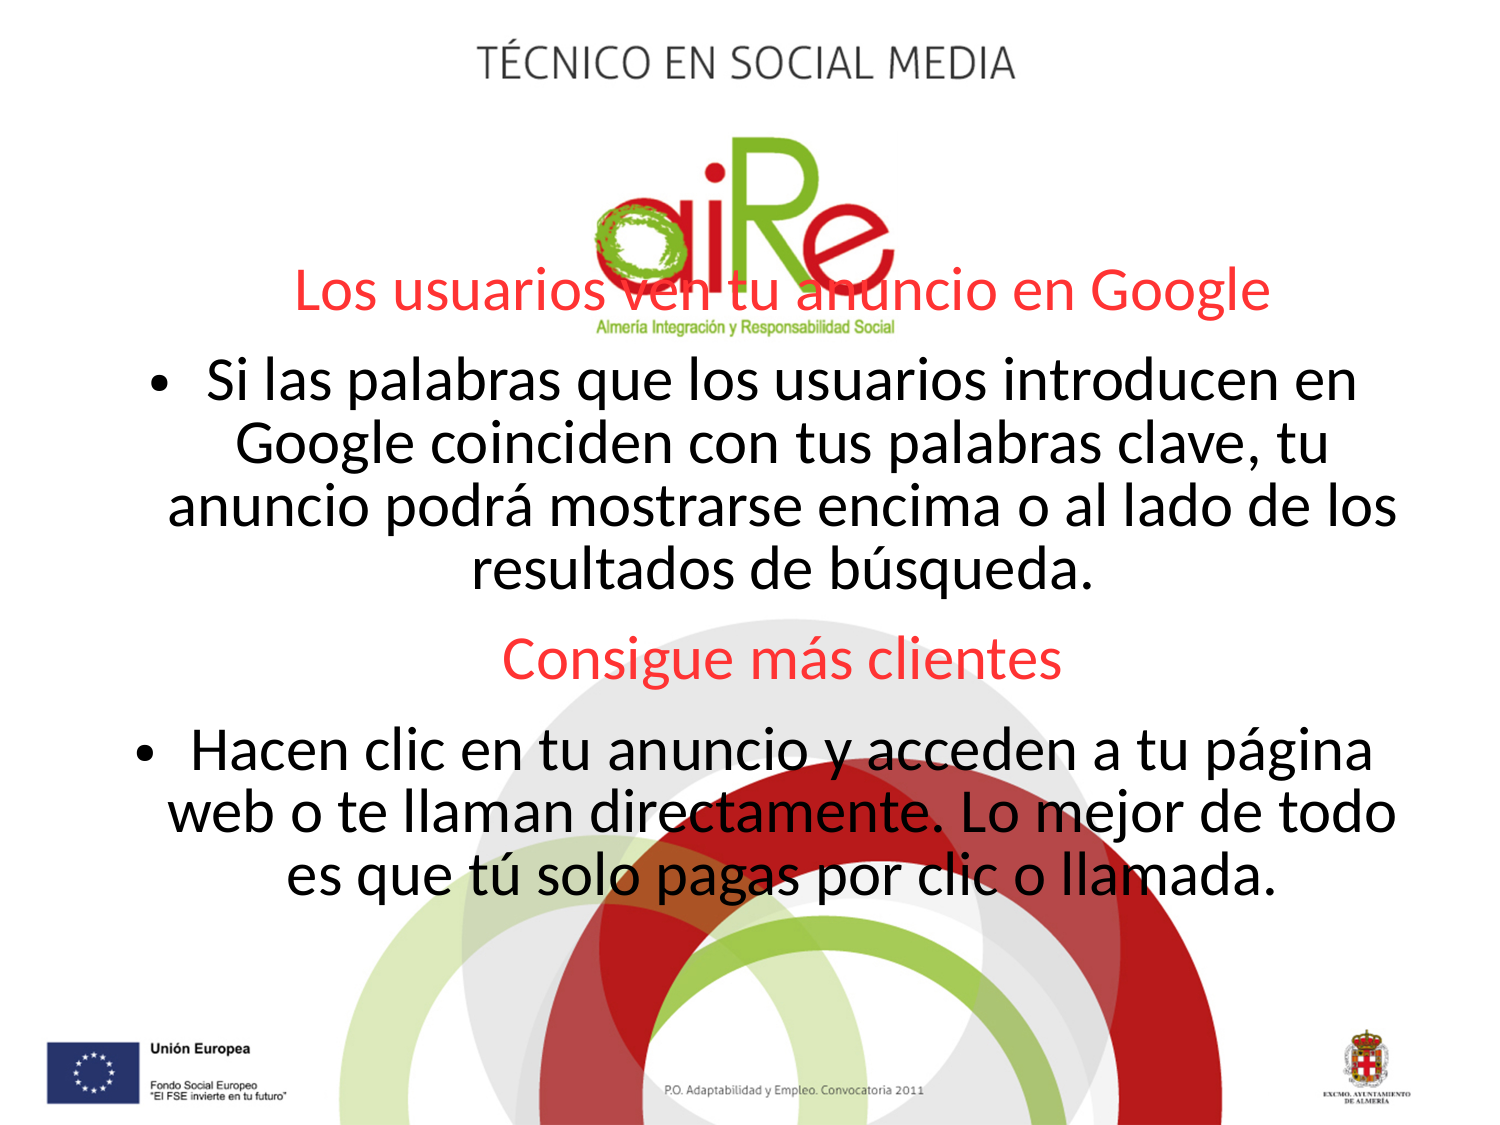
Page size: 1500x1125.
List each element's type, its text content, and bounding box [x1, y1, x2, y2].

picture [0, 0, 1500, 1125]
list Los usuarios ven tu anuncio en Google Si las palabras que los usuarios introducen en Google coinciden con tus palabras clave, tu anuncio podrá mostrarse encima o al lado de los resultados de búsqueda. Consigue más clientes Hacen clic en tu anuncio y acceden a tu página web o te llaman directamente. Lo mejor de todo es que tú solo pagas por clic o llamada. [75, 263, 1425, 916]
